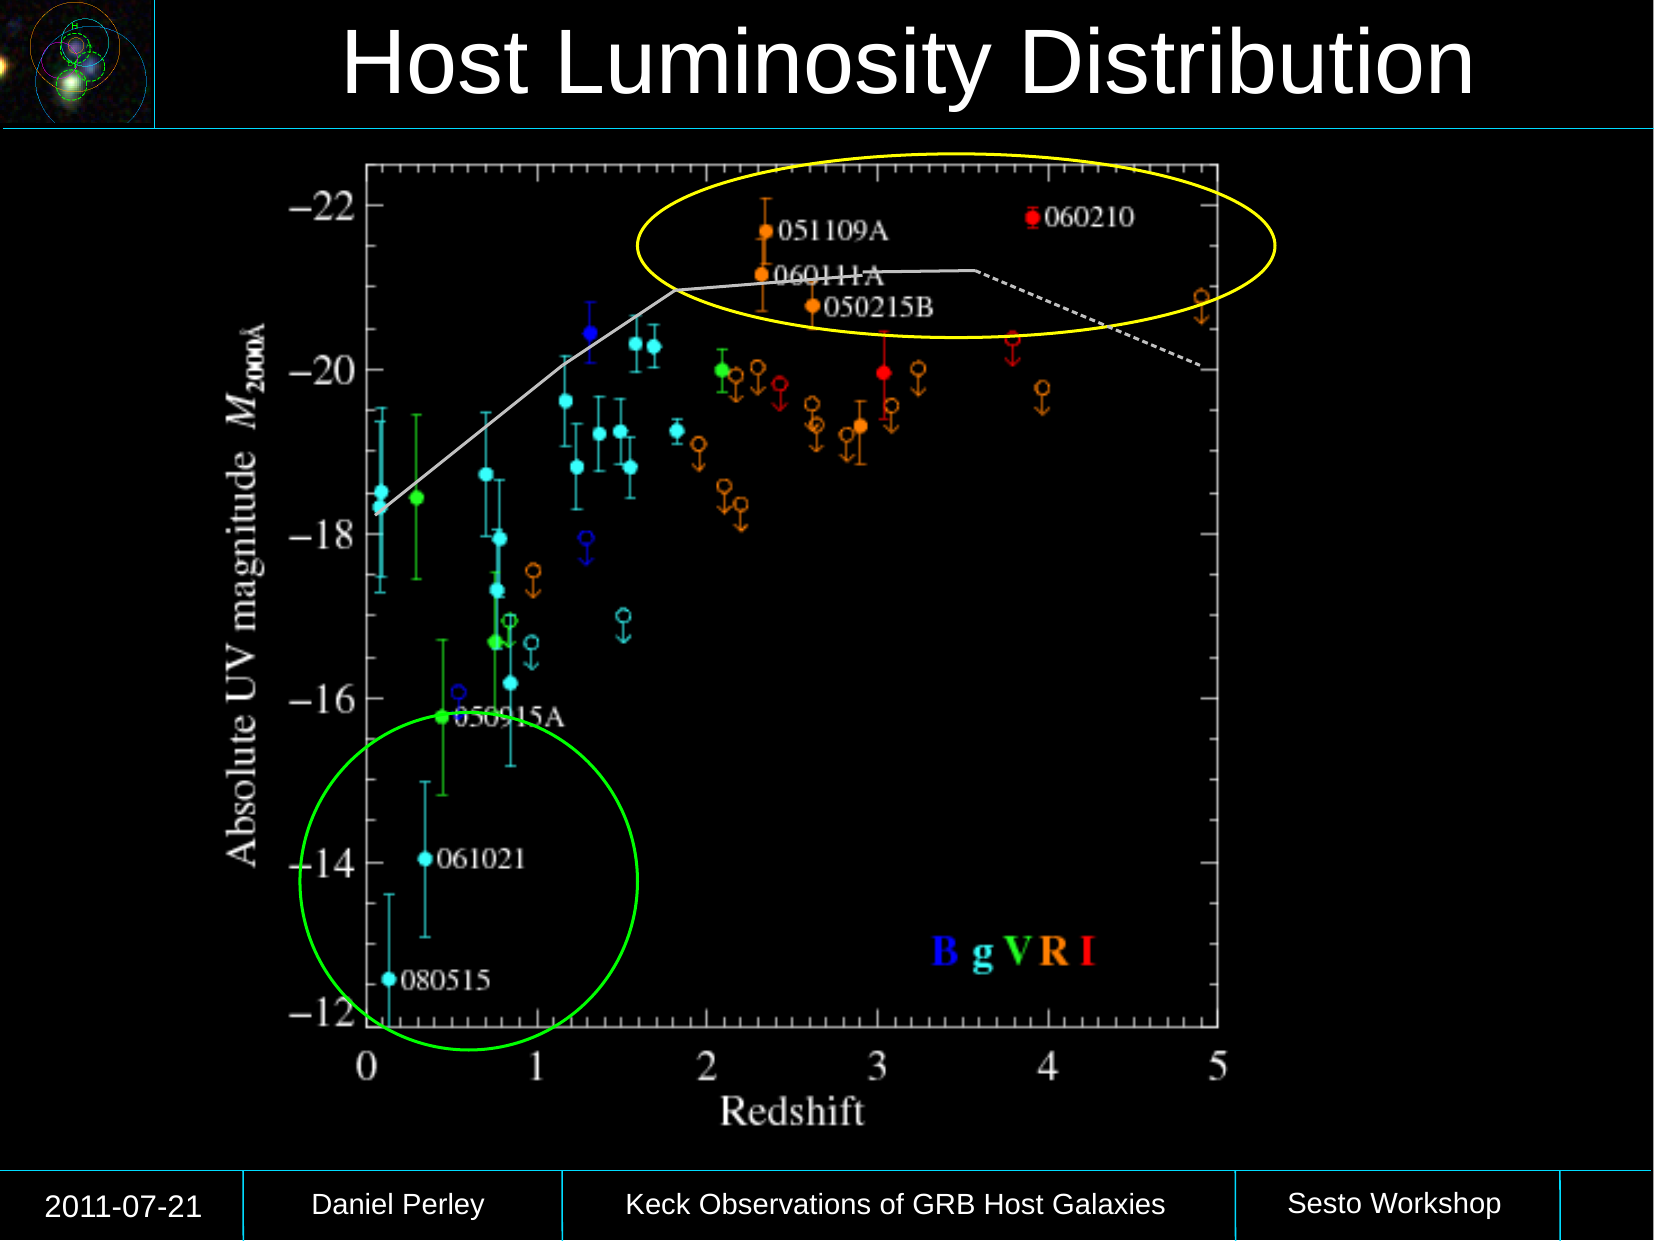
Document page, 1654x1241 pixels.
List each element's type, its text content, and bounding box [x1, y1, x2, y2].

picture [0, 0, 151, 123]
picture [213, 144, 1235, 1155]
picture [639, 156, 1235, 336]
title Host Luminosity Distribution [165, 10, 1654, 114]
